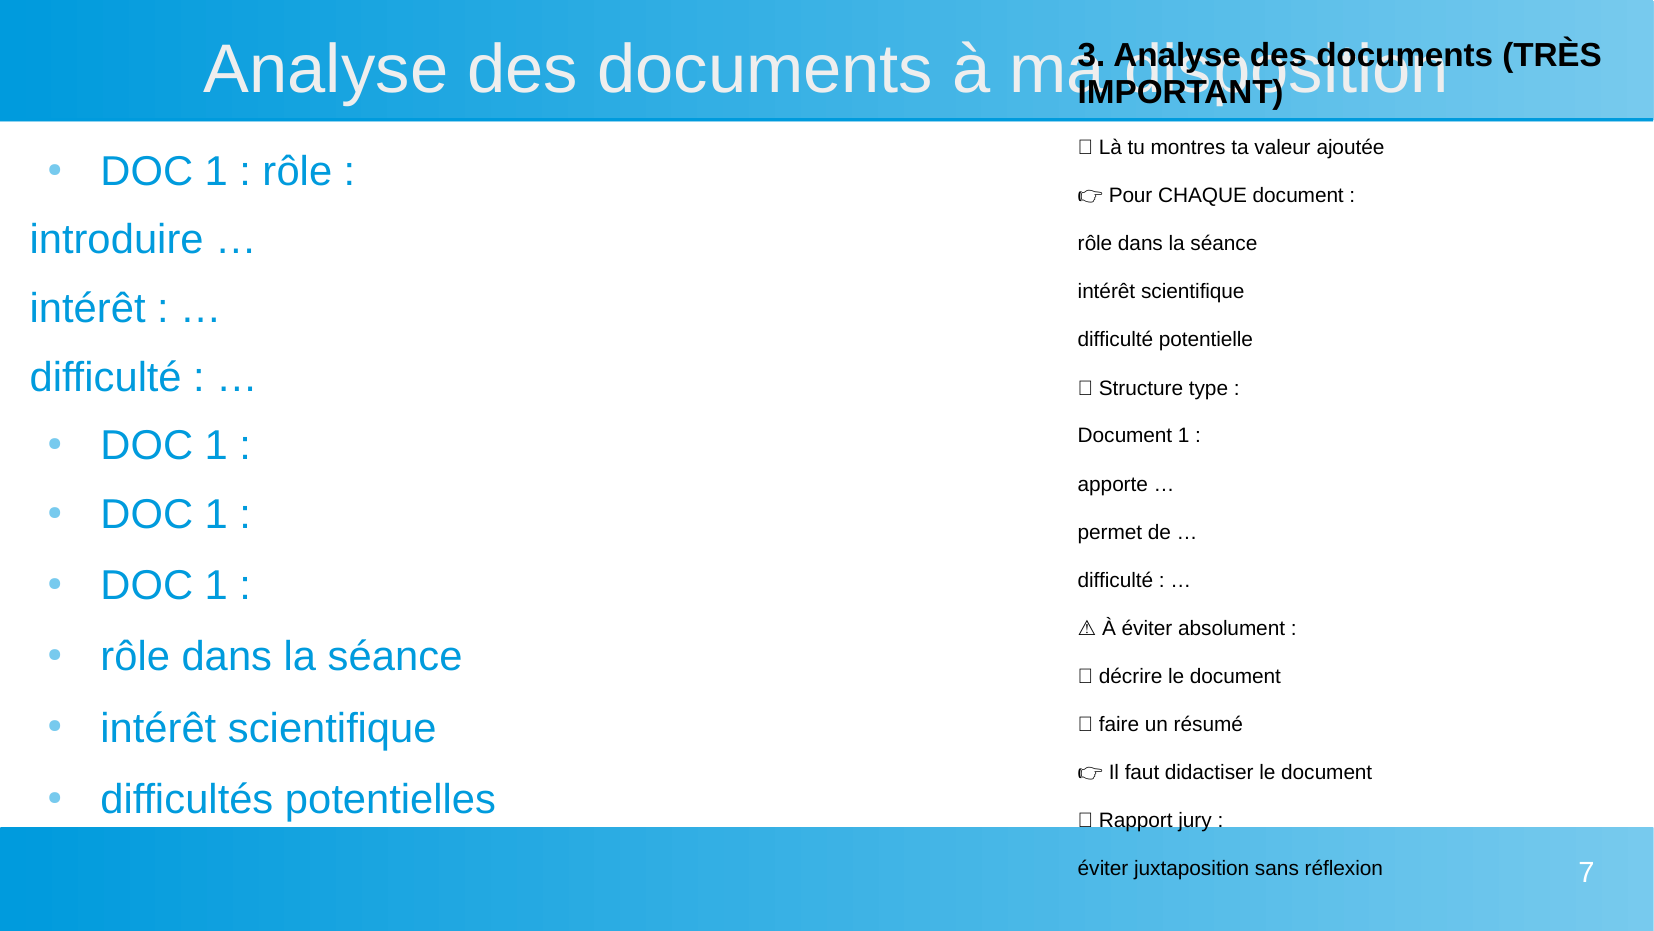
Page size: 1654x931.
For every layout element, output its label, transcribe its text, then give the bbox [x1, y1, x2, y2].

title Analyse des documents à ma disposition [59, 29, 1062, 108]
list DOC 1 : rôle : introduire … intérêt : … difficulté : … DOC 1 : DOC 1 : DOC 1 : rôle dans la séance intérêt scientifique difficultés potentielles [29, 147, 1062, 739]
text_box 3. Analyse des documents (TRÈS IMPORTANT) 🎯 Là tu montres ta valeur ajoutée 👉 Pour CHAQUE document : rôle dans la séance intérêt scientifique difficulté potentielle 💡 Structure type : Document 1 : apporte … permet de … difficulté : … ⚠️ À éviter absolument : ❌ décrire le document ❌ faire un résumé 👉 Il faut didactiser le document 📌 Rapport jury : éviter juxtaposition sans réflexion [1062, 29, 1654, 931]
